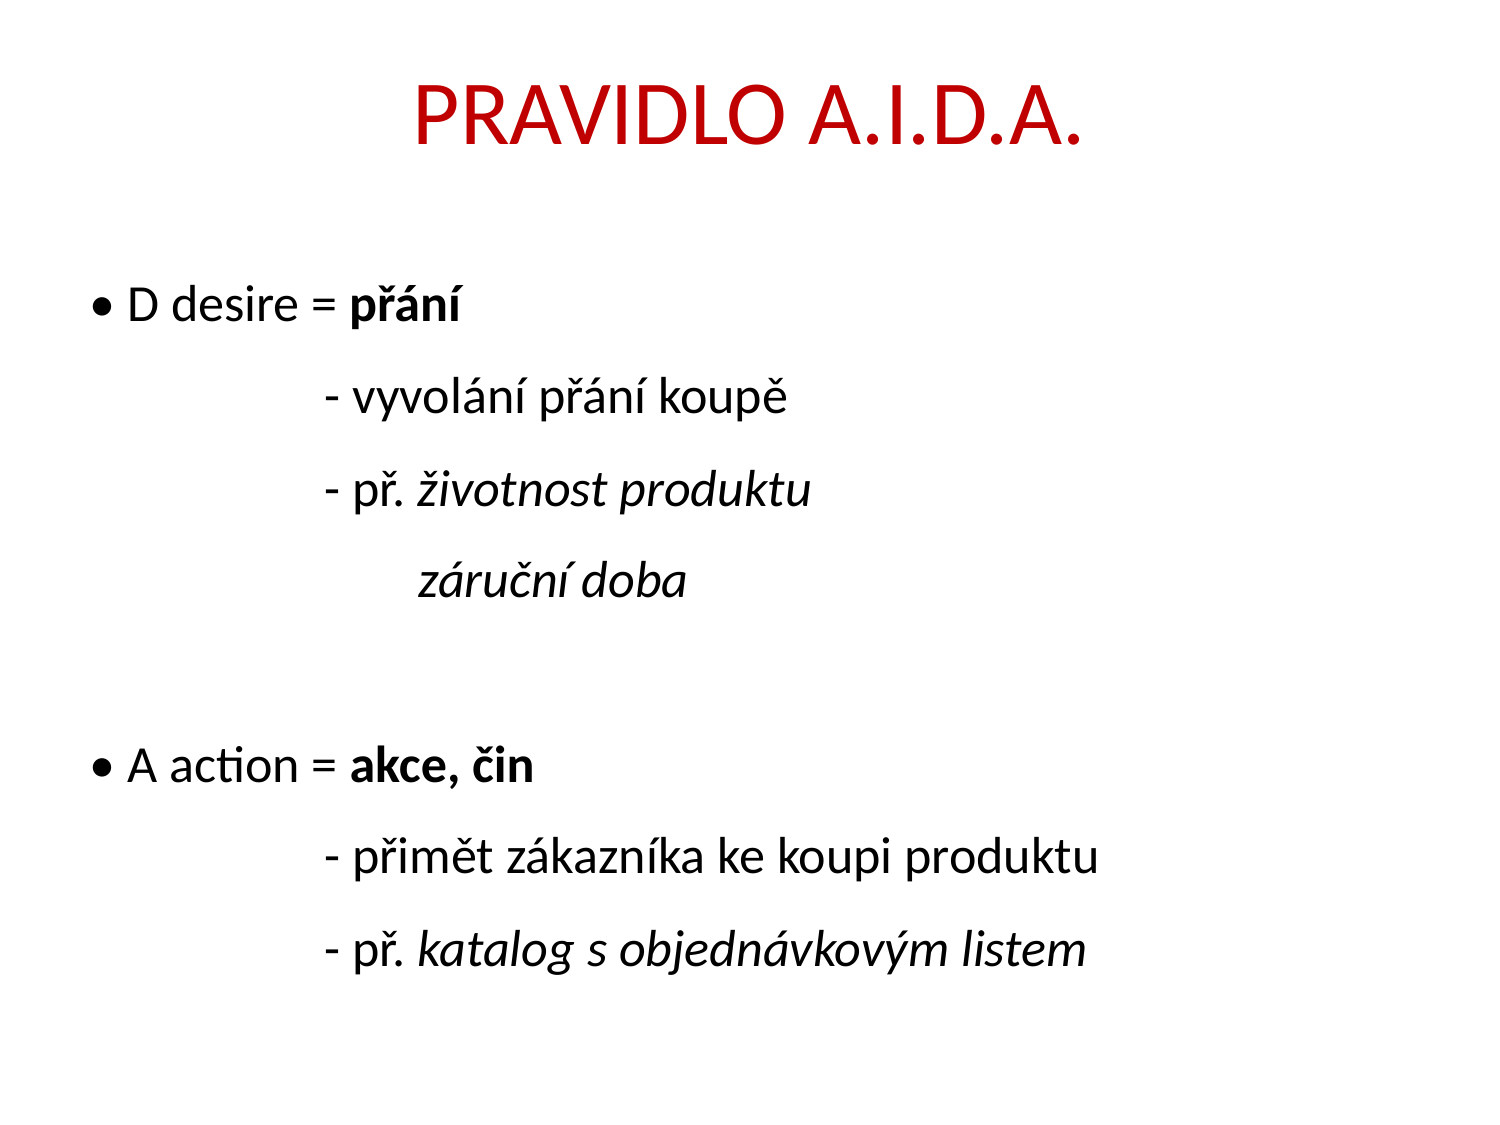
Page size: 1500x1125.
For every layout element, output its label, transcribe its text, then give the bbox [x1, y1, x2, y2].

list • D desire = přání - vyvolání přání koupě - př. životnost produktu záruční doba • A action = akce, čin - přimět zákazníka ke koupi produktu - př. katalog s objednávkovým listem [75, 262, 1425, 1005]
title PRAVIDLO A.I.D.A. [75, 45, 1425, 233]
